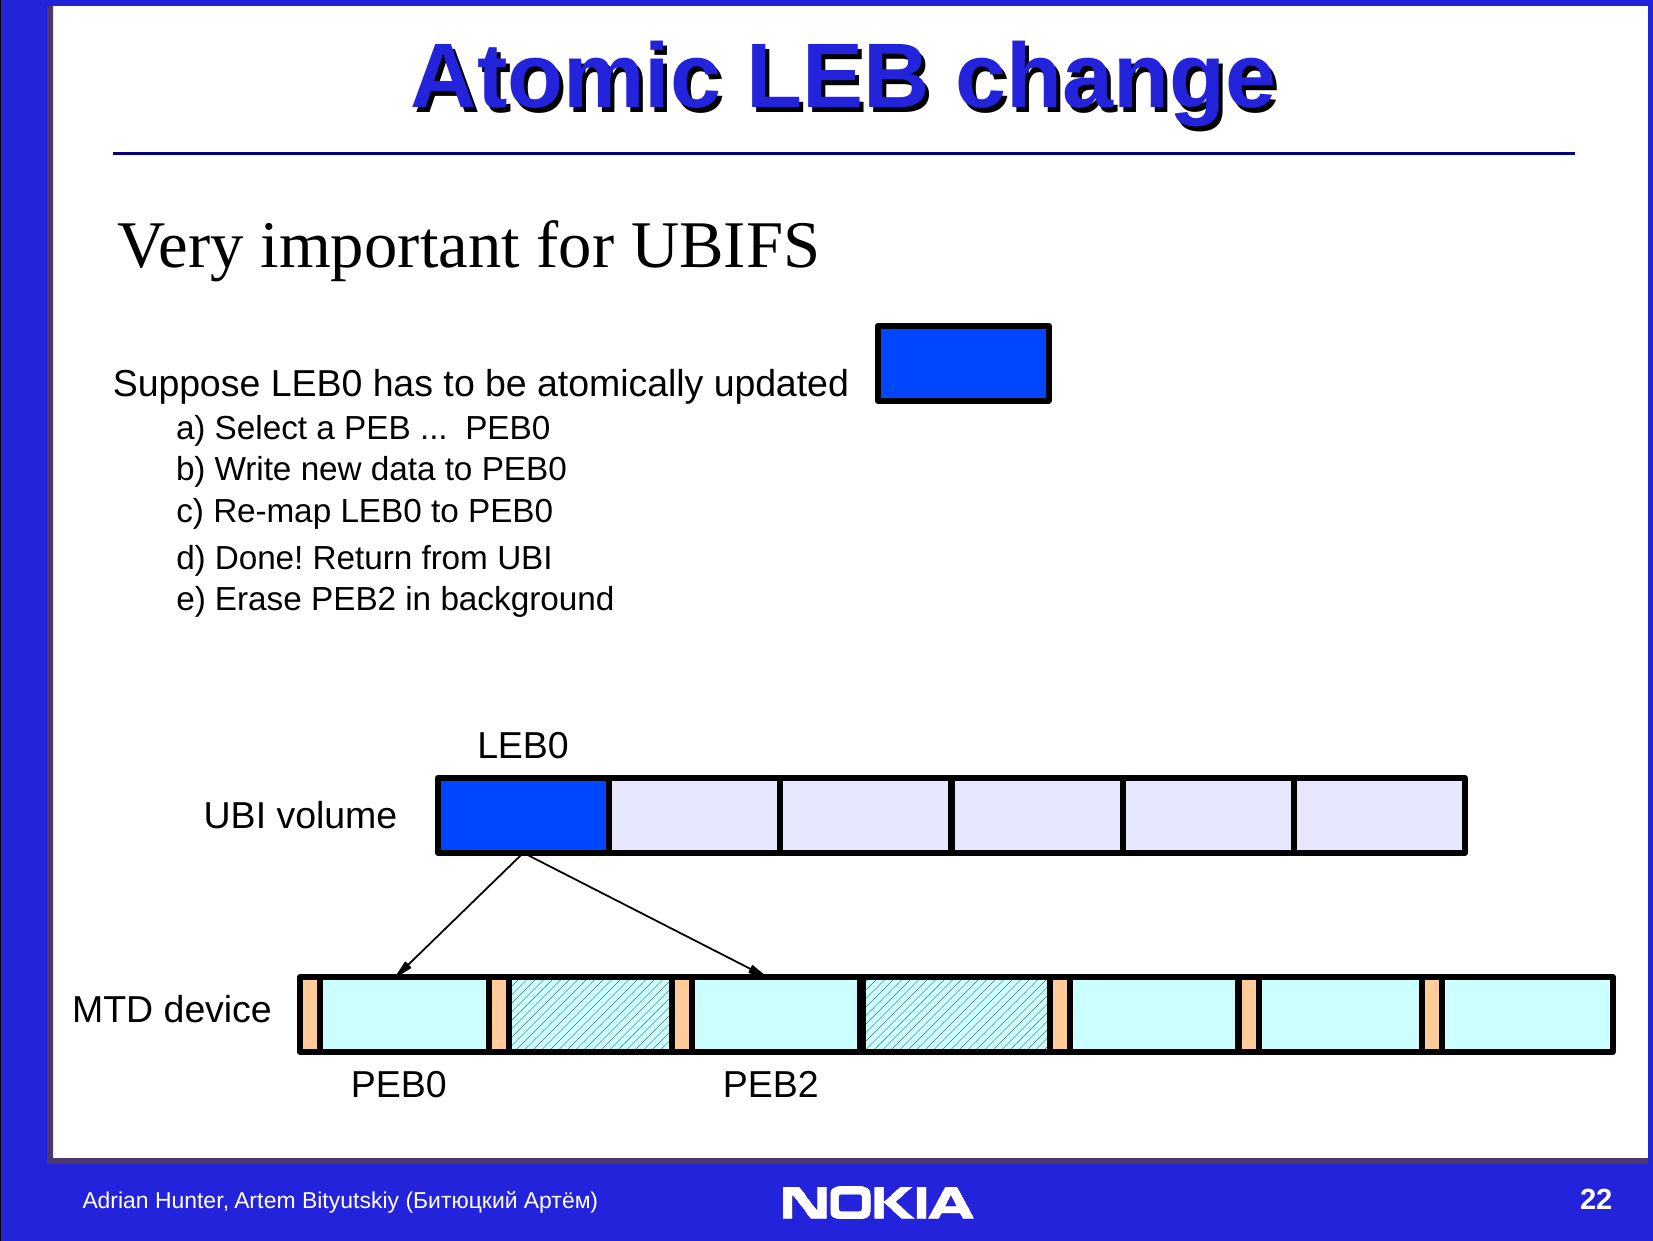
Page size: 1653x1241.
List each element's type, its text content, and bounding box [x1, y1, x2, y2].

text_box d) Done! Return from UBI [161, 532, 569, 573]
text_box [437, 777, 1466, 853]
text_box [877, 325, 1049, 401]
text_box [300, 976, 1613, 1052]
picture [783, 1186, 974, 1219]
text_box e) Erase PEB2 in background [161, 573, 632, 626]
title Atomic LEB change [100, 2, 1588, 151]
text_box PEB2 [708, 1055, 834, 1113]
text_box PEB0 [336, 1055, 462, 1113]
text_box MTD device [57, 981, 287, 1038]
list Very important for UBIFS [100, 207, 1588, 348]
text_box PEB0 [450, 402, 566, 443]
text_box b) Write new data to PEB0 [161, 443, 585, 496]
text_box UBI volume [188, 787, 413, 849]
text_box Suppose LEB0 has to be atomically updated [98, 354, 866, 412]
text_box a) Select a PEB ... [161, 402, 450, 443]
text_box c) Re-map LEB0 to PEB0 [161, 484, 570, 537]
text_box LEB0 [462, 716, 584, 774]
